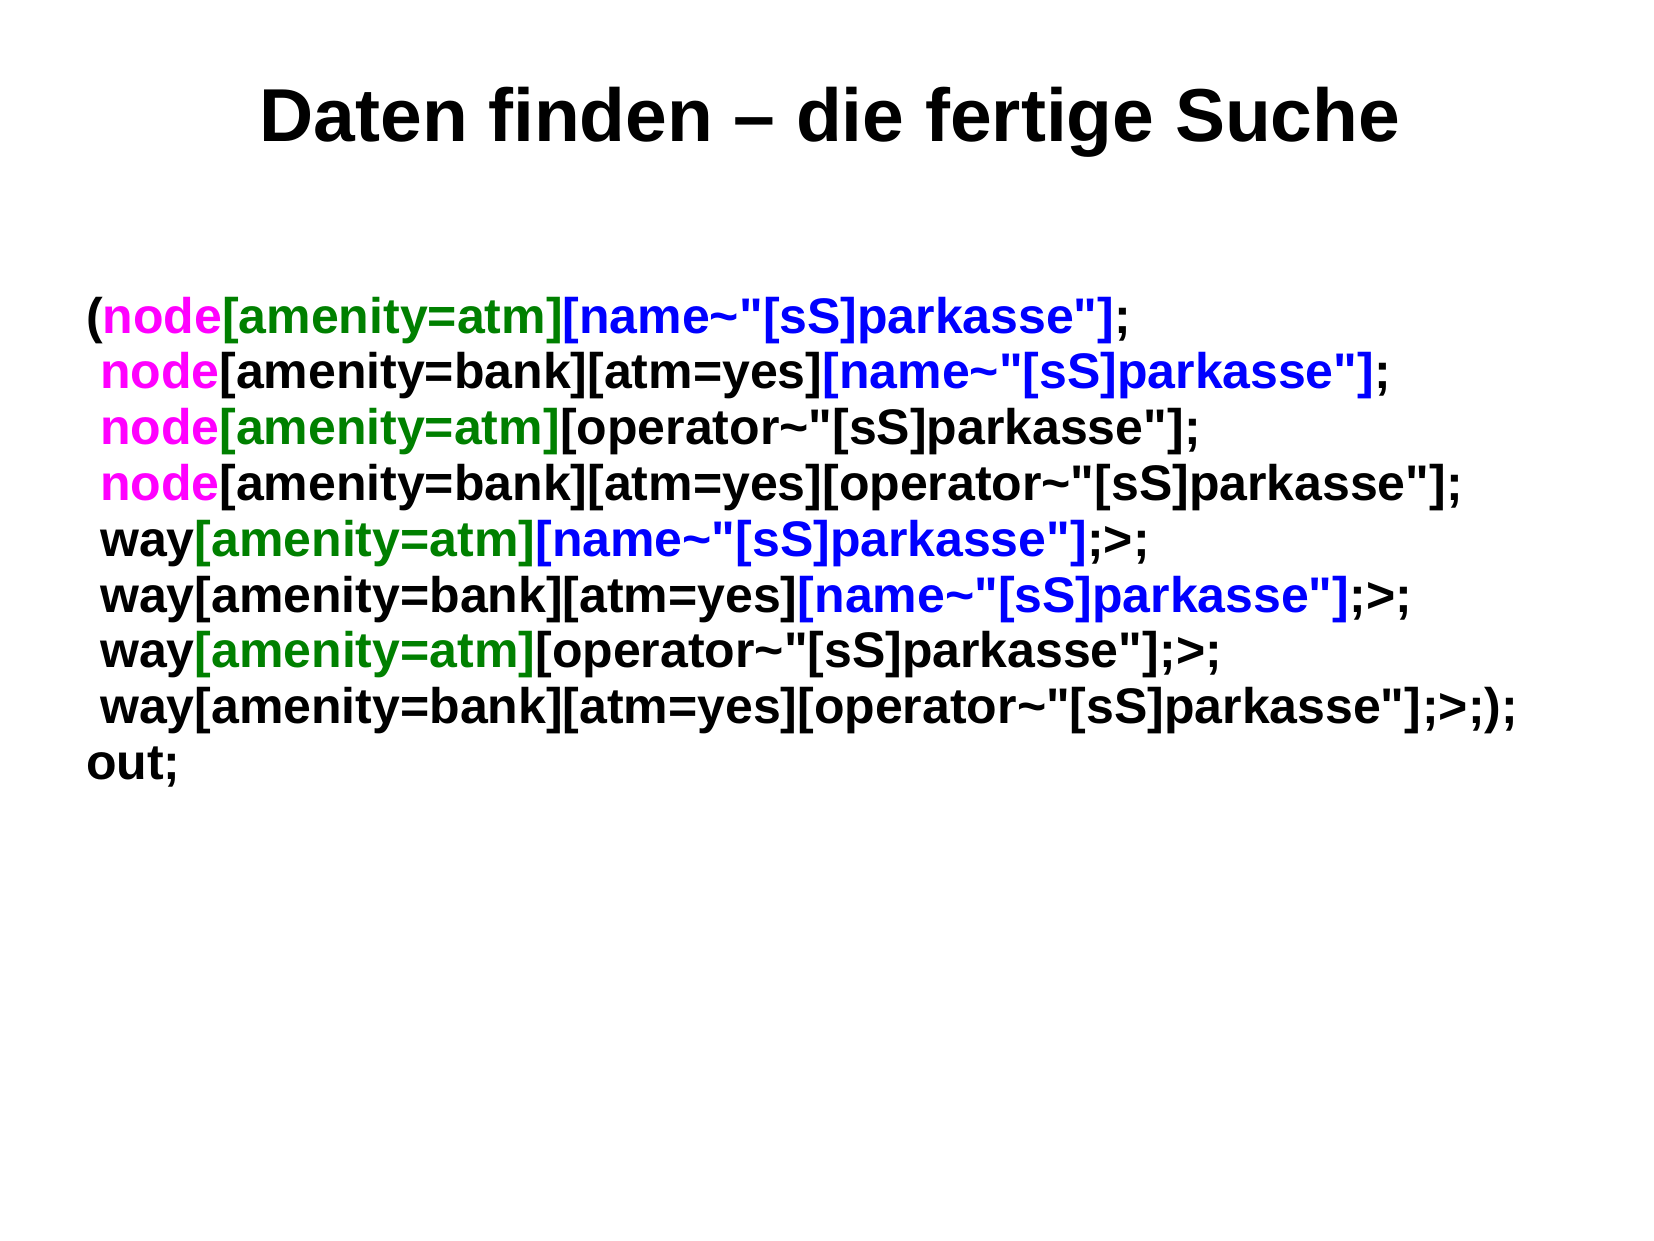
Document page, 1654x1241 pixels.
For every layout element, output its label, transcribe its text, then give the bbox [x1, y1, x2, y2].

text_box Daten finden – die fertige Suche [244, 65, 1416, 165]
text_box (node[amenity=atm][name~"[sS]parkasse"]; node[amenity=bank][atm=yes][name~"[sS]parkasse"]; node[amenity=atm][operator~"[sS]parkasse"]; node[amenity=bank][atm=yes][operator~"[sS]parkasse"]; way[amenity=atm][name~"[sS]parkasse"];>; way[amenity=bank][atm=yes][name~"[sS]parkasse"];>; way[amenity=atm][operator~"[sS]parkasse"];>; way[amenity=bank][atm=yes][operator~"[sS]parkasse"];>;); out; [71, 280, 1654, 798]
